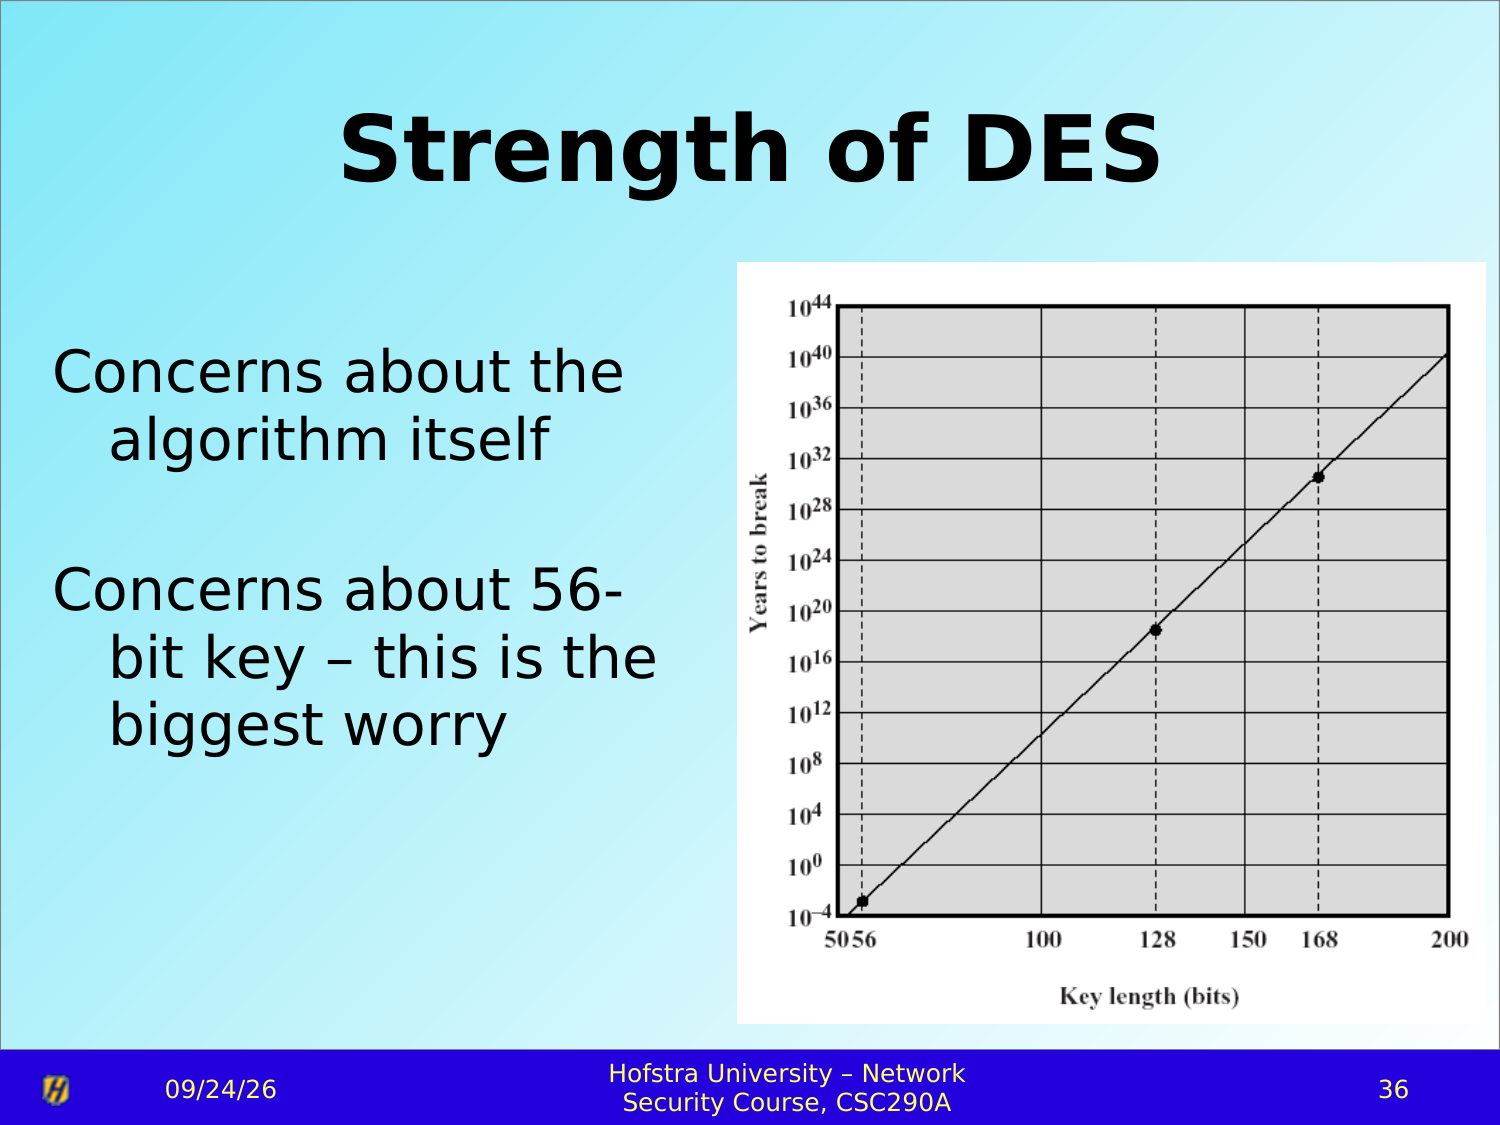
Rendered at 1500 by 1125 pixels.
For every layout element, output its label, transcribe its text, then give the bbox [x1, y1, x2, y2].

picture [37, 1072, 76, 1110]
title Strength of DES [112, 88, 1391, 212]
picture [737, 262, 1486, 1024]
list Concerns about the algorithm itself Concerns about 56-bit key – this is the biggest worry [37, 331, 713, 938]
